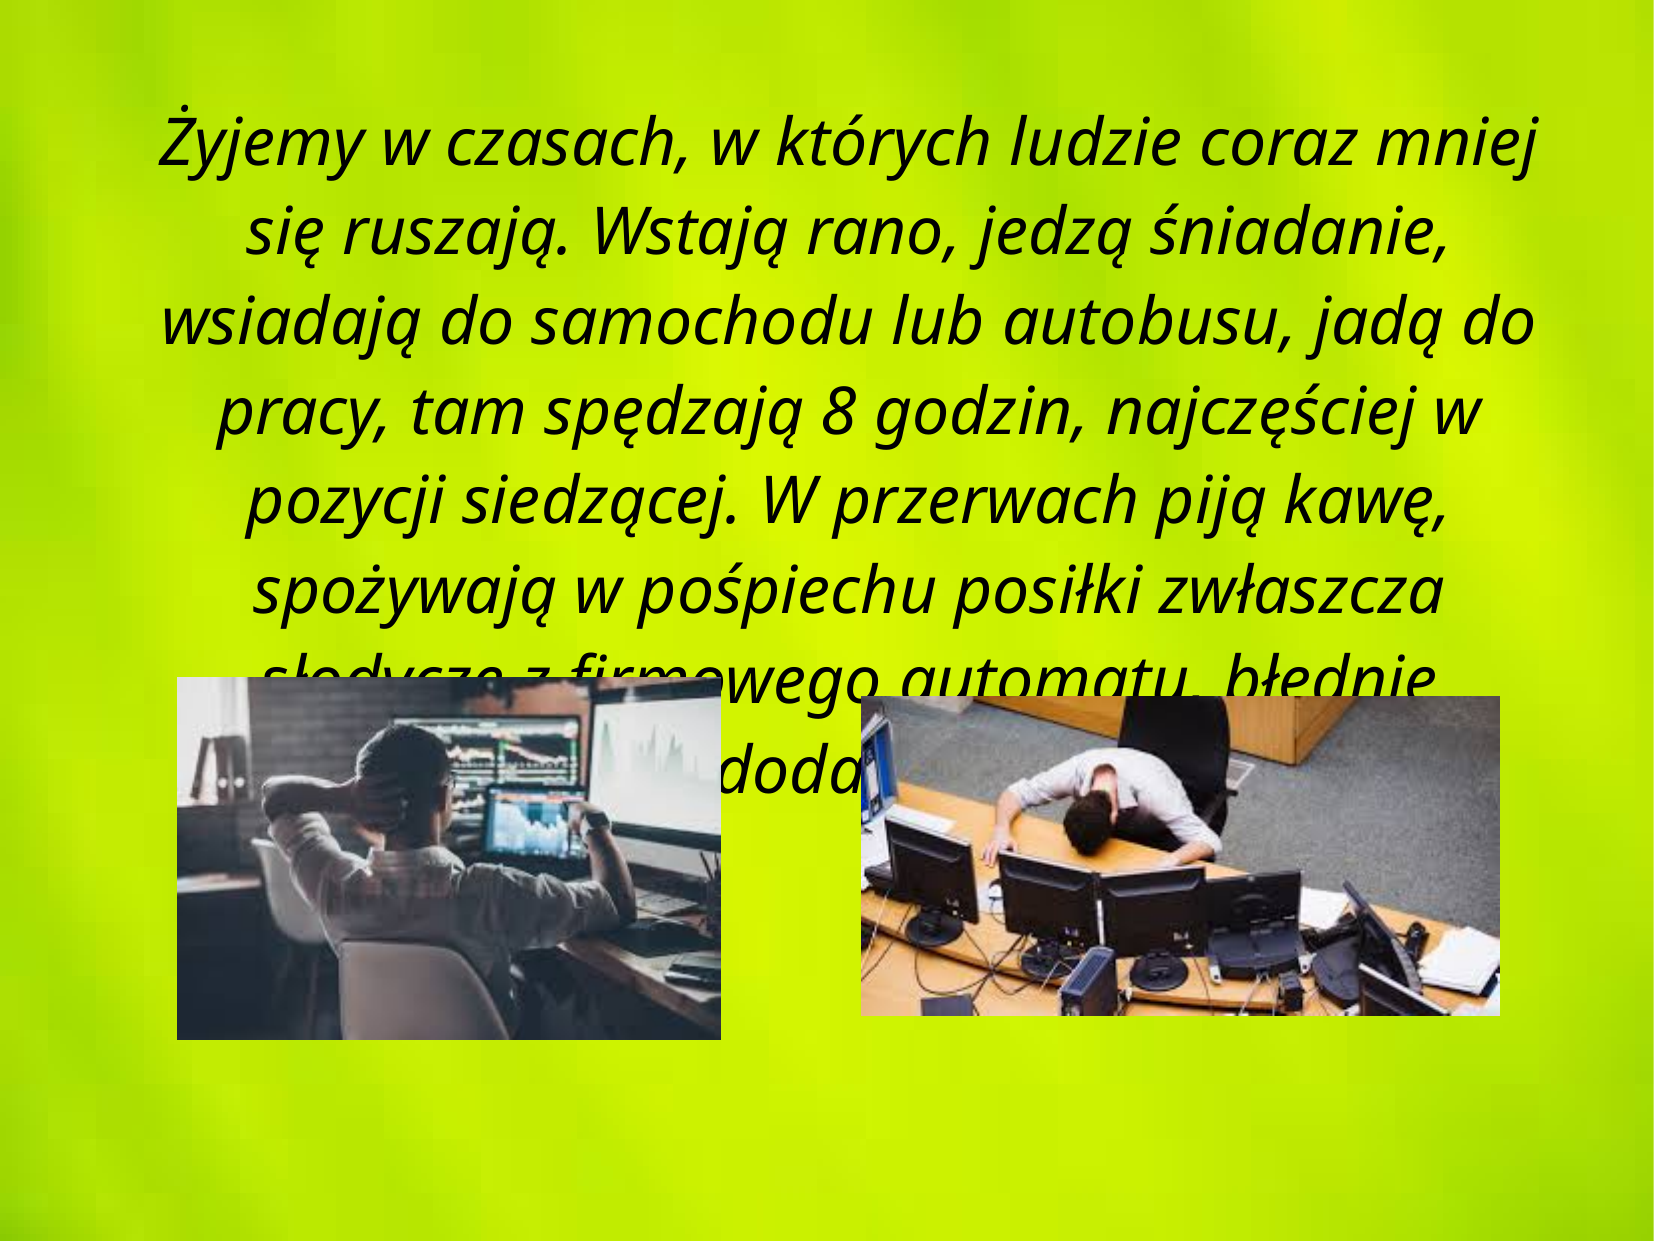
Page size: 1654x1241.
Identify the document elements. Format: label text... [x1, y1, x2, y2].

picture [0, 0, 1654, 1241]
list Żyjemy w czasach, w których ludzie coraz mniej się ruszają. Wstają rano, jedzą śniadanie, wsiadają do samochodu lub autobusu, jadą do pracy, tam spędzają 8 godzin, najczęściej w pozycji siedzącej. W przerwach piją kawę, spożywają w pośpiechu posiłki zwłaszcza słodycze z firmowego automatu, błędnie myśląc , że dodadzą im energii. [70, 94, 1559, 814]
